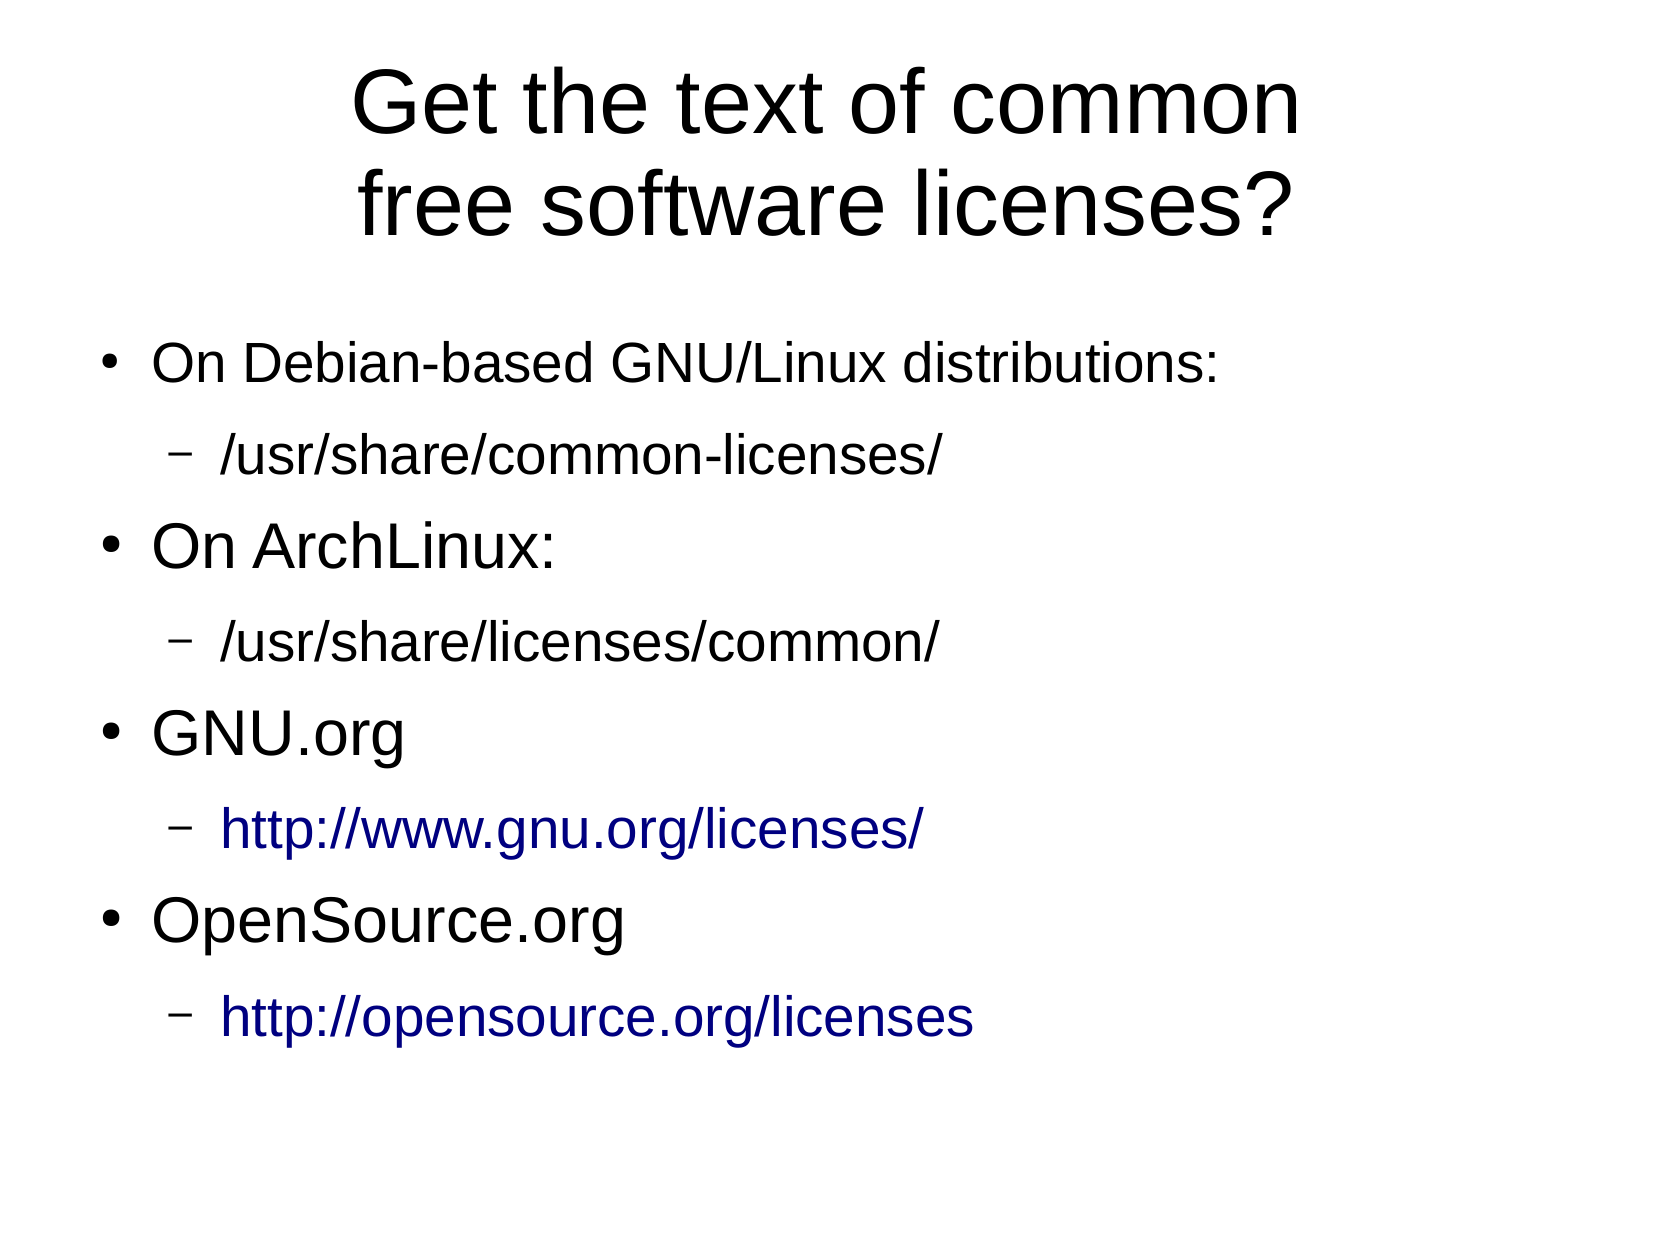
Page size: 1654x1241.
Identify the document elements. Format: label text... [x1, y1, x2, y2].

list On Debian-based GNU/Linux distributions: /usr/share/common-licenses/ On ArchLinux: /usr/share/licenses/common/ GNU.org http://www.gnu.org/licenses/ OpenSource.org http://opensource.org/licenses [82, 331, 1571, 1051]
title Get the text of common free software licenses? [82, 49, 1571, 257]
